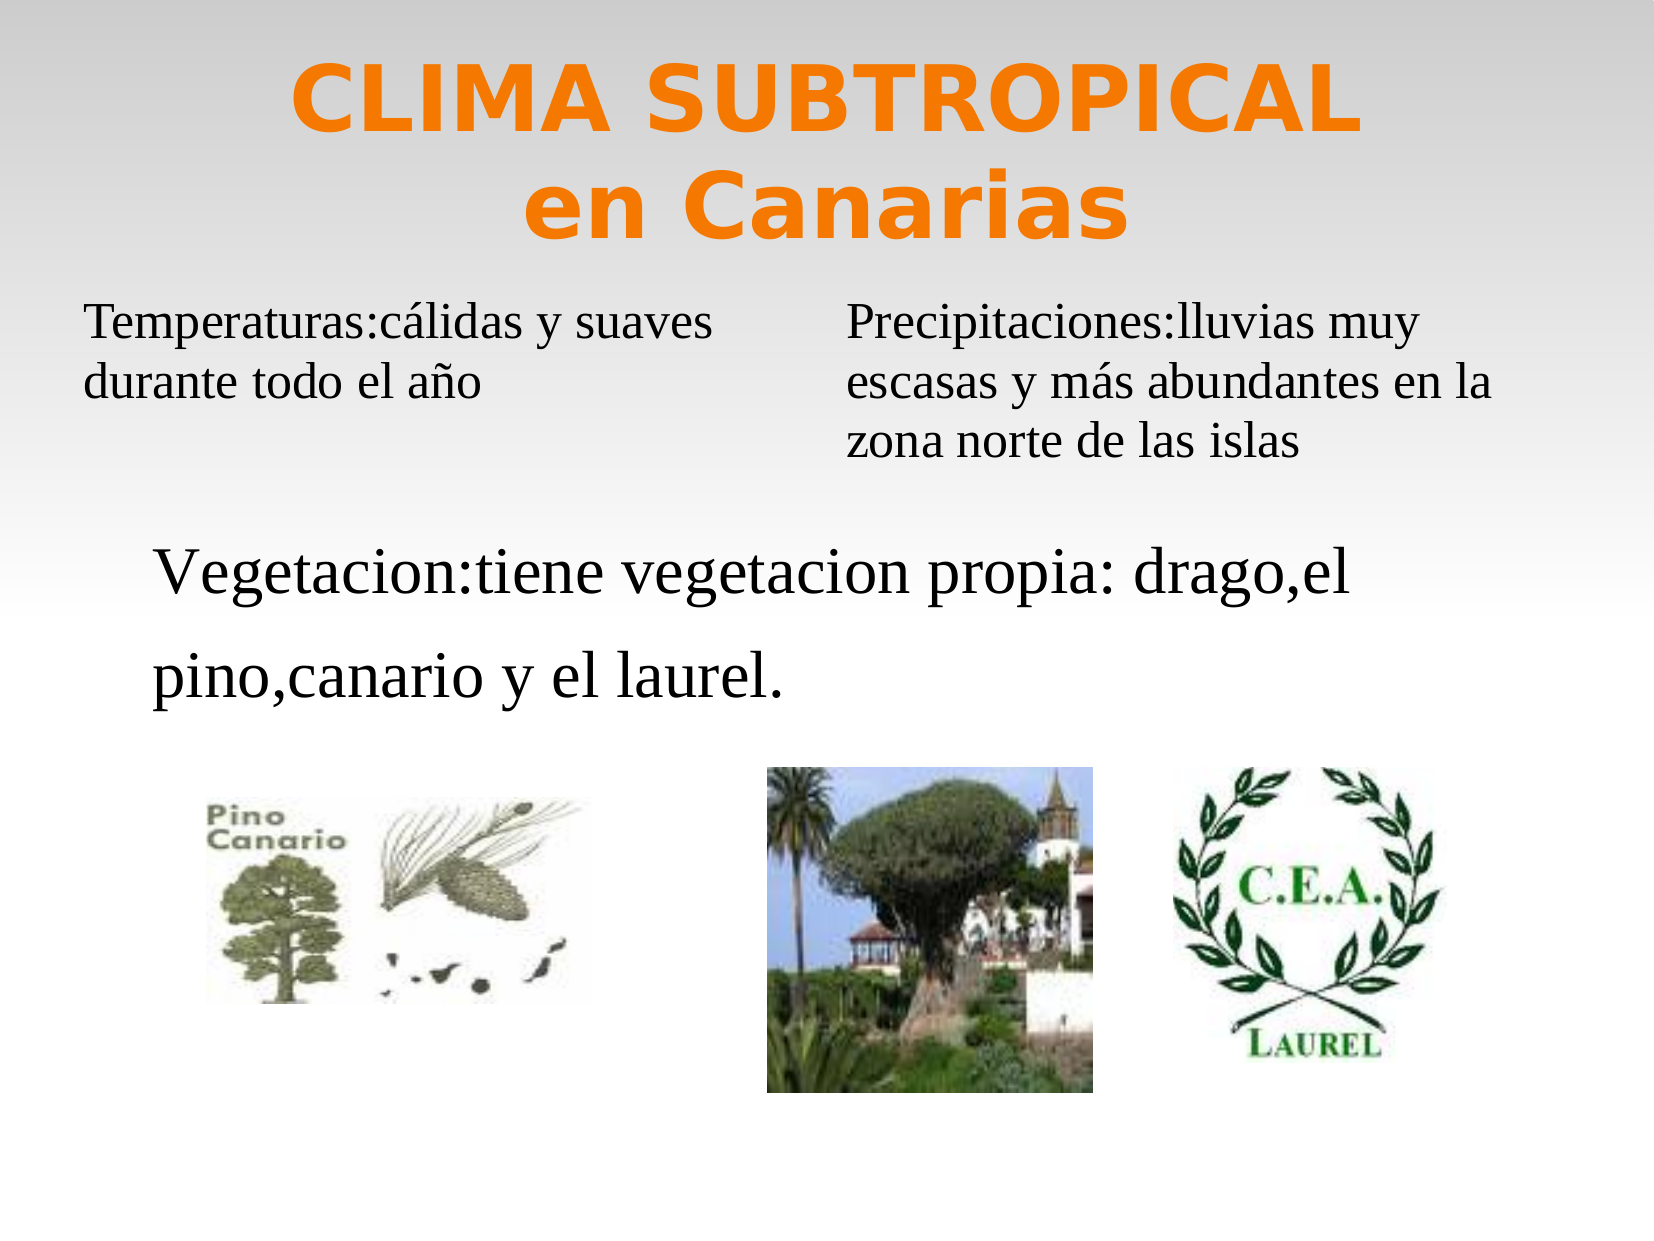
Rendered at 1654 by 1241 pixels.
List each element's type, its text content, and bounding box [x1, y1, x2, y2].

chart [845, 290, 1572, 681]
picture [206, 797, 591, 1004]
picture [767, 767, 1093, 1093]
chart [82, 290, 809, 534]
picture [1173, 767, 1447, 1063]
title CLIMA SUBTROPICAL en Canarias [82, 45, 1571, 261]
list Vegetacion:tiene vegetacion propia: drago,el pino,canario y el laurel. [63, 534, 1552, 910]
